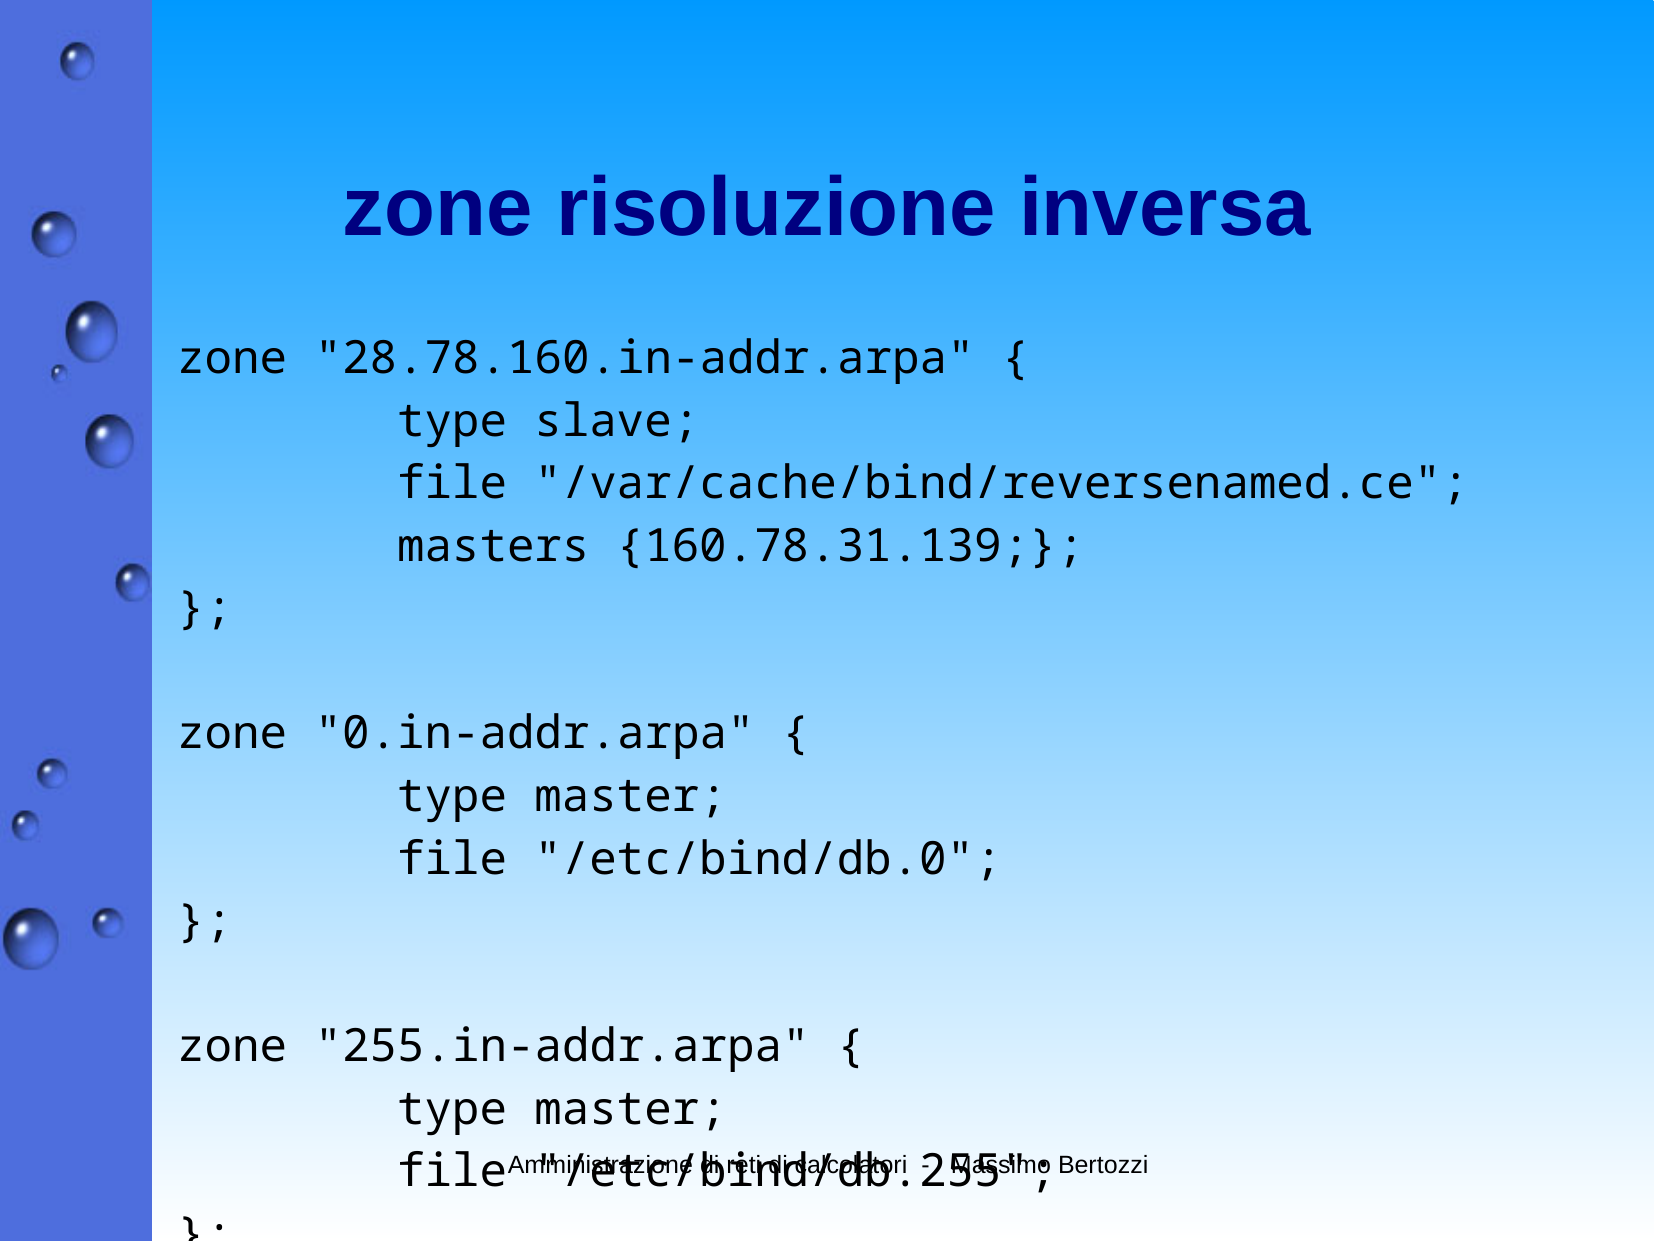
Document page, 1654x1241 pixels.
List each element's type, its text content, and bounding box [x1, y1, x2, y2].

text_box zone "28.78.160.in-addr.arpa" { type slave; file "/var/cache/bind/reversenamed.ce"; masters {160.78.31.139;}; }; zone "0.in-addr.arpa" { type master; file "/etc/bind/db.0"; }; zone "255.in-addr.arpa" { type master; file "/etc/bind/db.255"; }; [177, 324, 1565, 1178]
text_box [236, 377, 1628, 437]
picture [0, 0, 152, 1241]
title zone risoluzione inversa [121, 102, 1534, 311]
